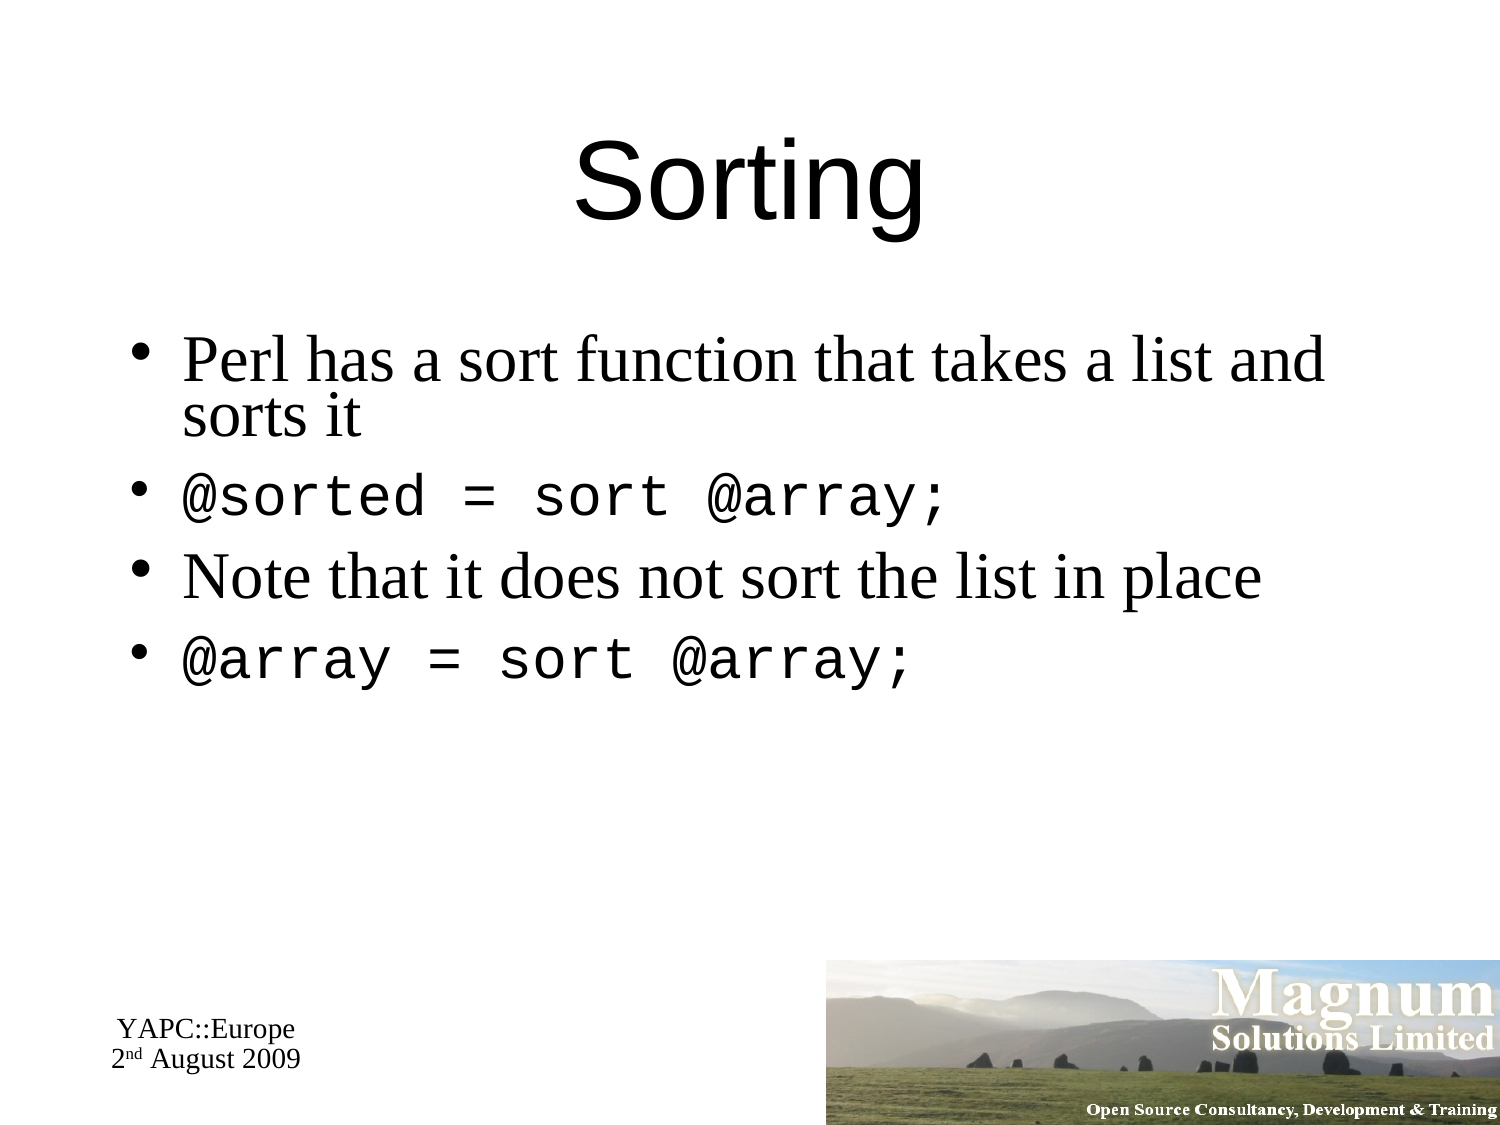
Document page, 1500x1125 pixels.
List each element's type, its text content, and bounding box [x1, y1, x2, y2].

title Sorting [112, 62, 1388, 250]
picture [826, 960, 1500, 1125]
list Perl has a sort function that takes a list and sorts it @sorted = sort @array; Note that it does not sort the list in place @array = sort @array; [112, 337, 1388, 708]
